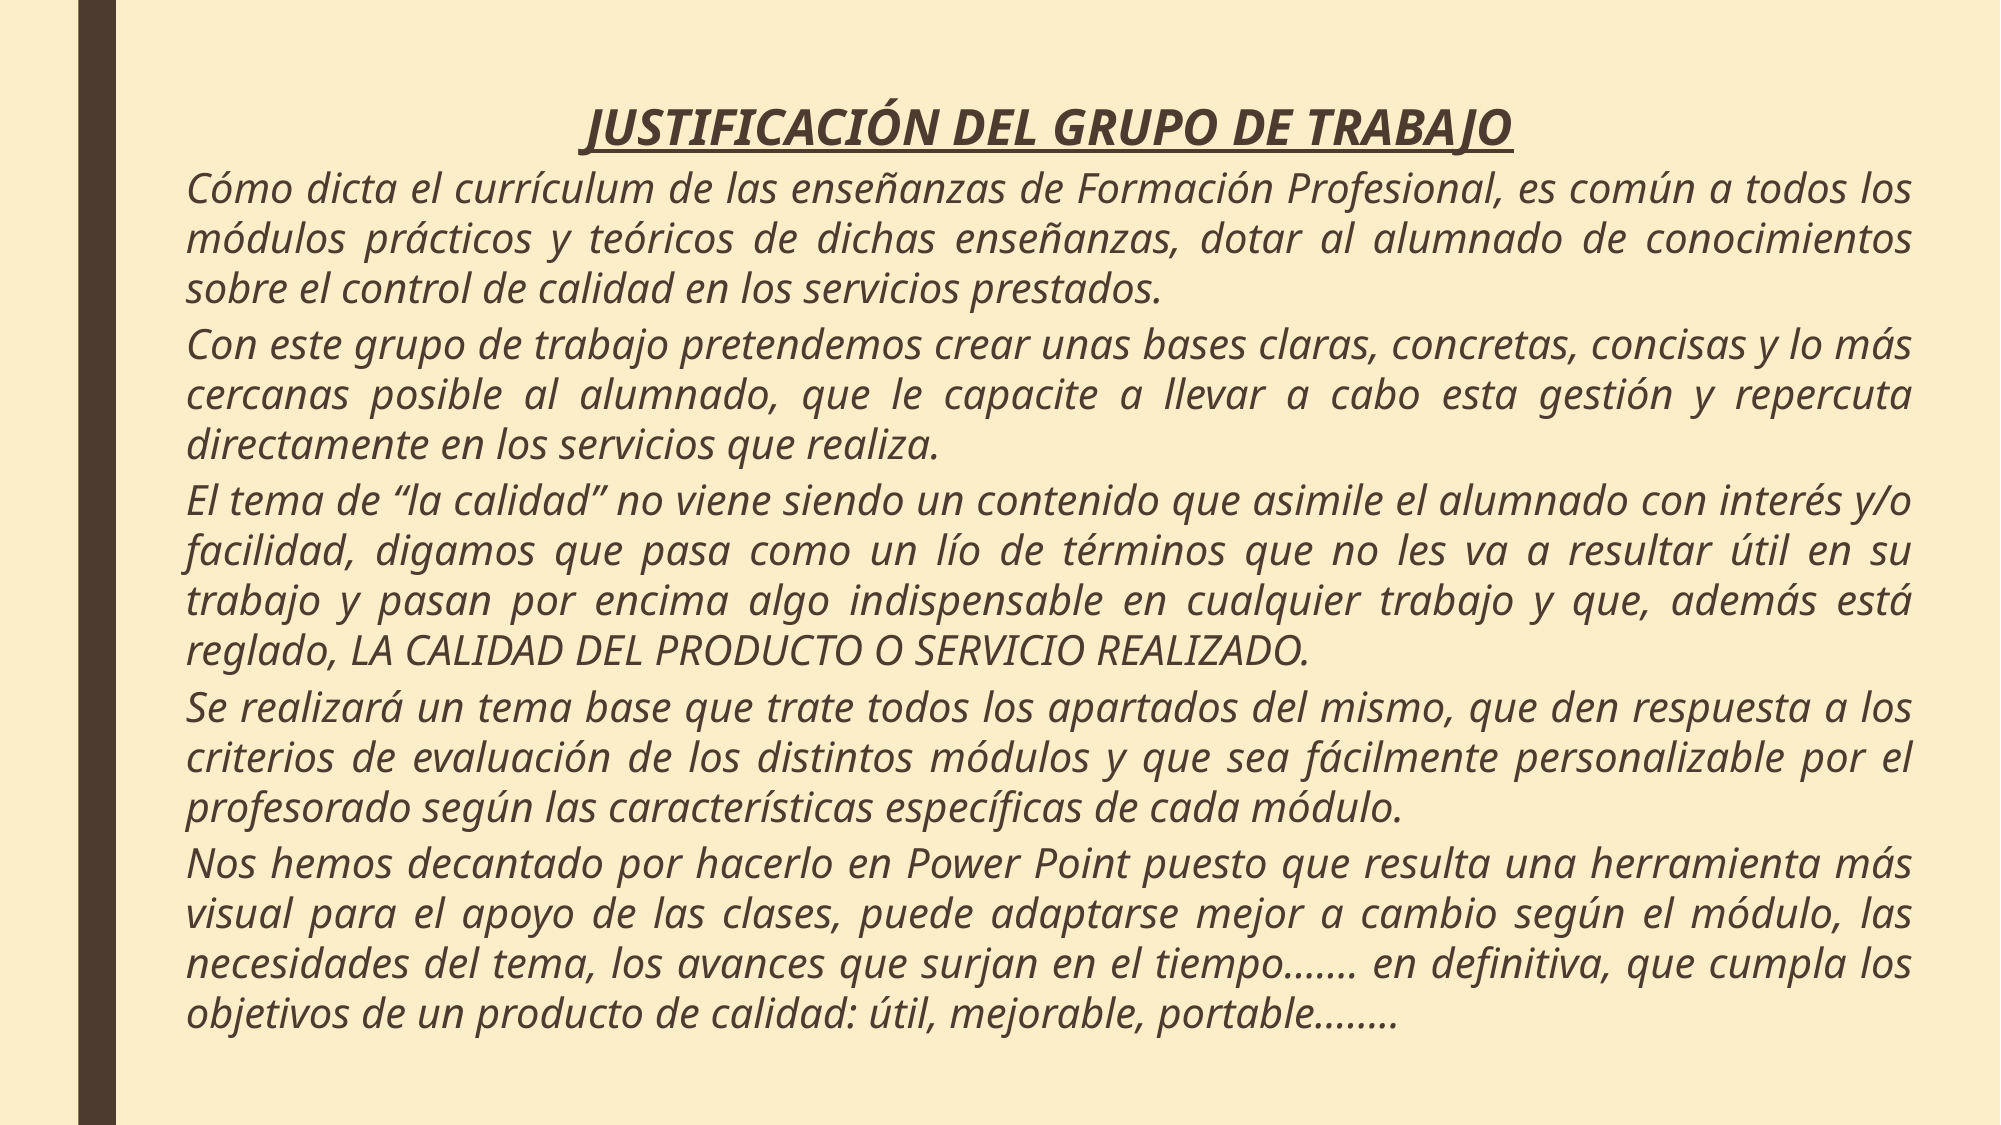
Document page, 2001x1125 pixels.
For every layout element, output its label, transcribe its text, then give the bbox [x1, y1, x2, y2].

list JUSTIFICACIÓN DEL GRUPO DE TRABAJO Cómo dicta el currículum de las enseñanzas de Formación Profesional, es común a todos los módulos prácticos y teóricos de dichas enseñanzas, dotar al alumnado de conocimientos sobre el control de calidad en los servicios prestados. Con este grupo de trabajo pretendemos crear unas bases claras, concretas, concisas y lo más cercanas posible al alumnado, que le capacite a llevar a cabo esta gestión y repercuta directamente en los servicios que realiza. El tema de “la calidad” no viene siendo un contenido que asimile el alumnado con interés y/o facilidad, digamos que pasa como un lío de términos que no les va a resultar útil en su trabajo y pasan por encima algo indispensable en cualquier trabajo y que, además está reglado, LA CALIDAD DEL PRODUCTO O SERVICIO REALIZADO. Se realizará un tema base que trate todos los apartados del mismo, que den respuesta a los criterios de evaluación de los distintos módulos y que sea fácilmente personalizable por el profesorado según las características específicas de cada módulo. Nos hemos decantado por hacerlo en Power Point puesto que resulta una herramienta más visual para el apoyo de las clases, puede adaptarse mejor a cambio según el módulo, las necesidades del tema, los avances que surjan en el tiempo……. en definitiva, que cumpla los objetivos de un producto de calidad: útil, mejorable, portable…….. [171, 57, 1929, 1079]
